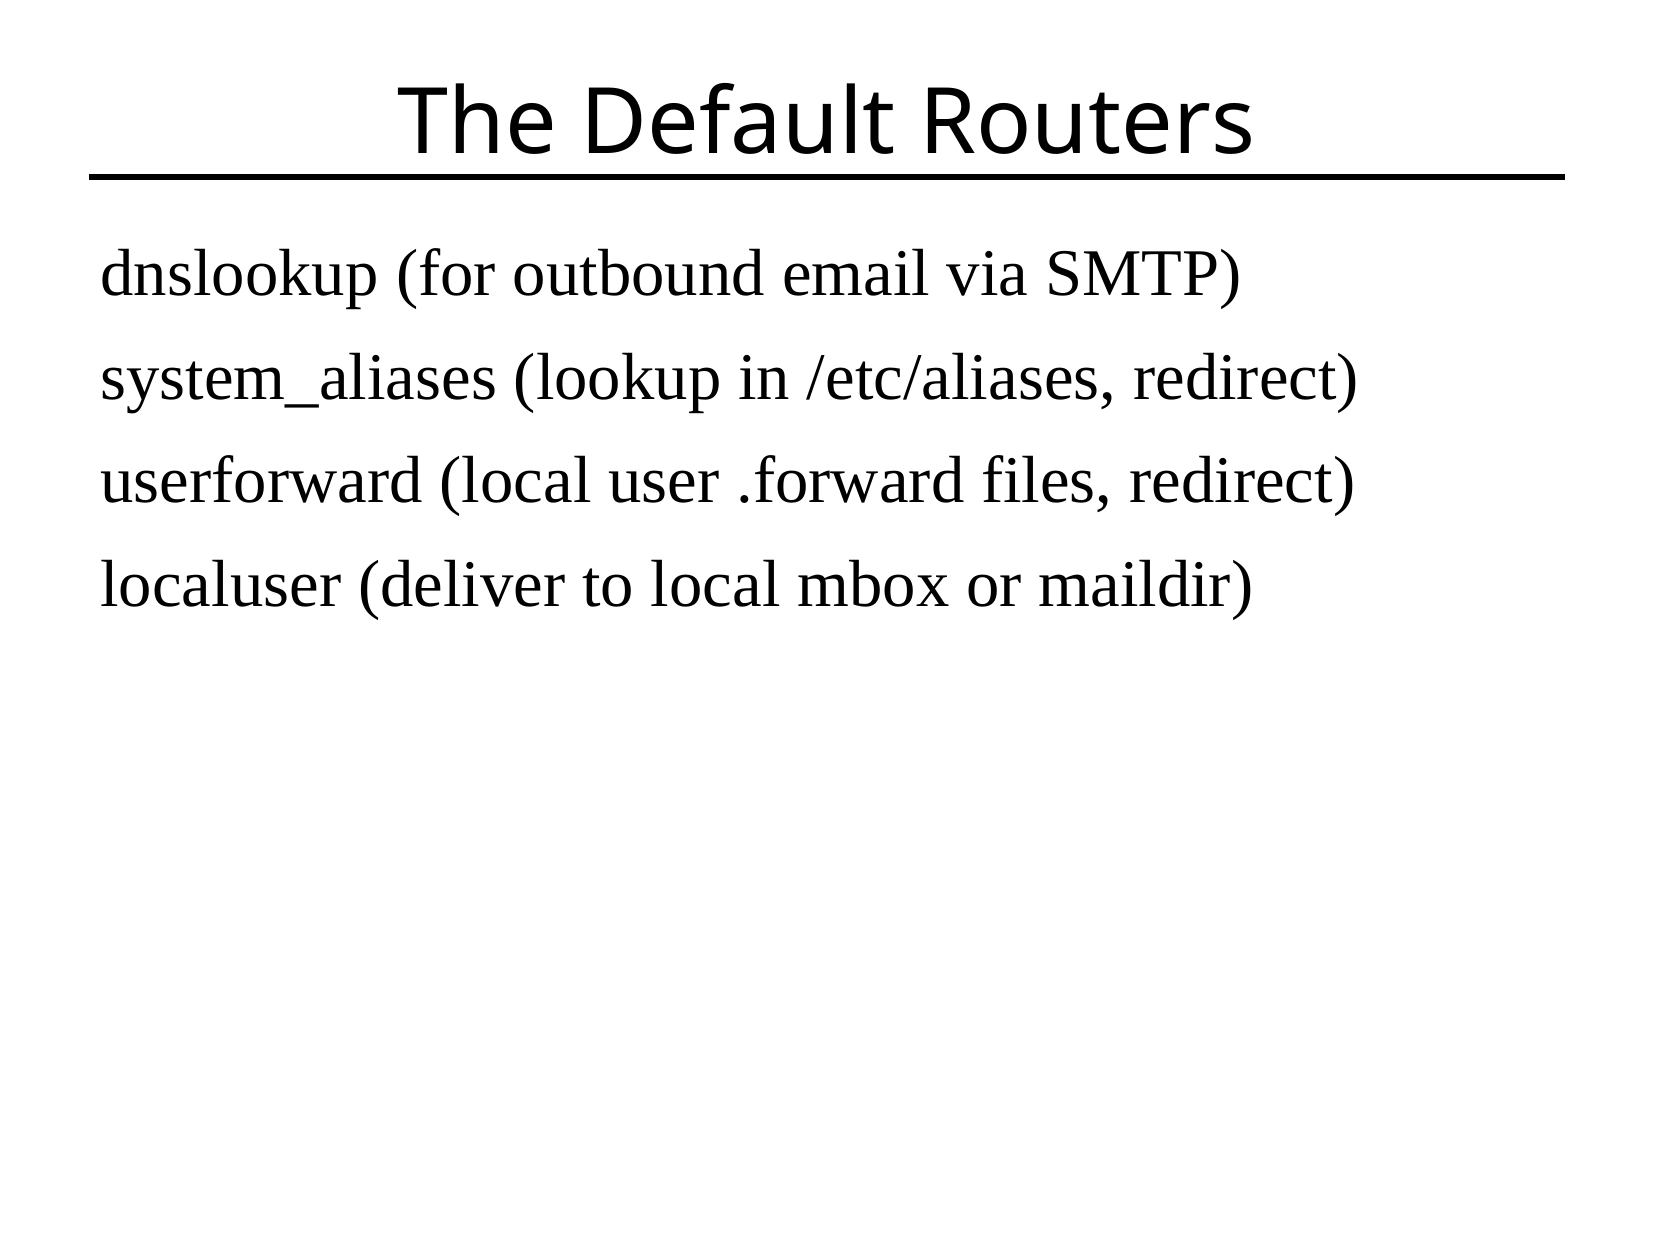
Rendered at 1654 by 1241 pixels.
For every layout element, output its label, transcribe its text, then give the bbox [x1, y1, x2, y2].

title The Default Routers [82, 29, 1571, 207]
list dnslookup (for outbound email via SMTP) system_aliases (lookup in /etc/aliases, redirect) userforward (local user .forward files, redirect) localuser (deliver to local mbox or maildir) [82, 236, 1571, 1123]
